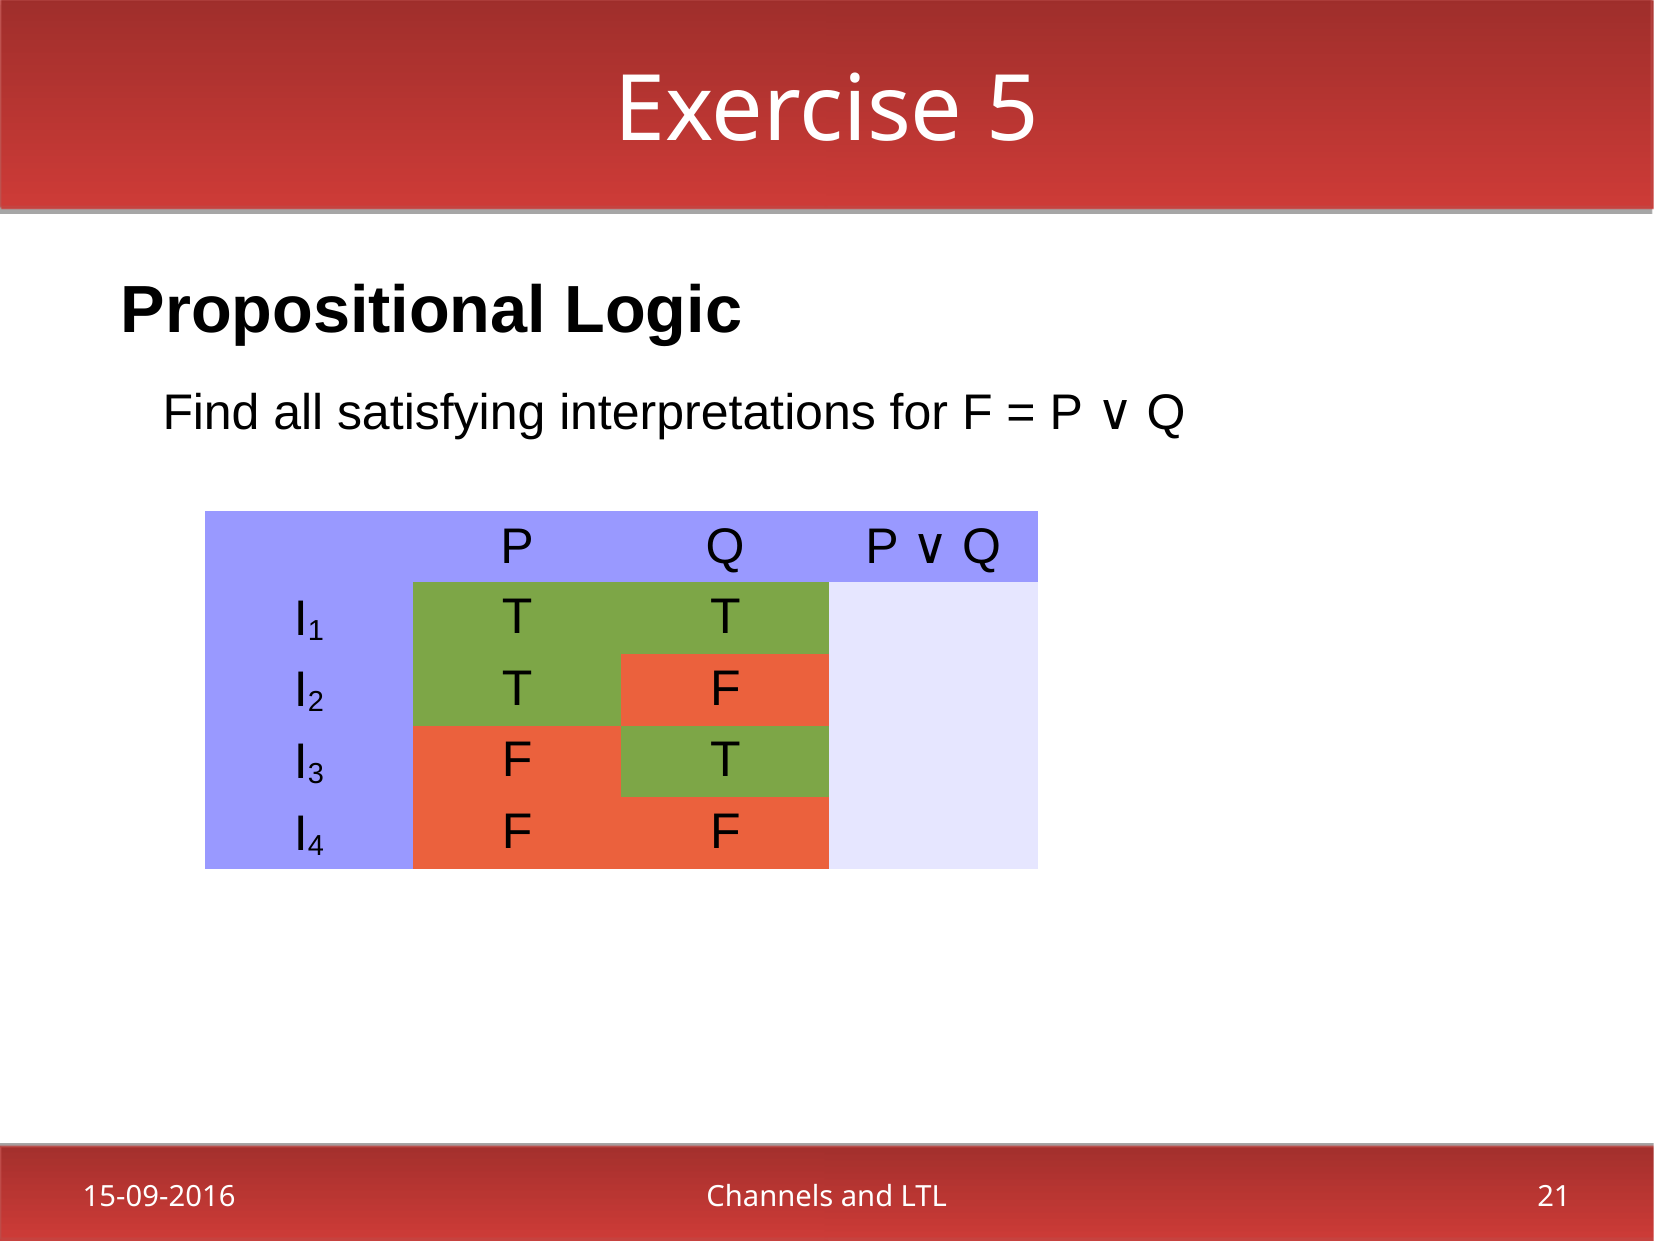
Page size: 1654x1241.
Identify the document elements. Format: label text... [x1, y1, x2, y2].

table_cell F [621, 797, 829, 869]
table_cell T [621, 582, 829, 654]
table_cell [829, 582, 1038, 654]
table_cell [829, 726, 1038, 797]
table_header P [413, 511, 621, 582]
text_box Propositional Logic [105, 264, 759, 354]
table_cell I1 [205, 582, 413, 654]
table_cell [829, 797, 1038, 869]
table_cell T [621, 726, 829, 797]
table_header [205, 511, 413, 582]
table_cell F [621, 654, 829, 726]
table_cell I3 [205, 726, 413, 797]
picture [0, 0, 1654, 214]
picture [0, 1143, 1654, 1241]
table_cell T [413, 654, 621, 726]
table_cell F [413, 726, 621, 797]
title Exercise 5 [59, 31, 1595, 178]
table_header Q [621, 511, 829, 582]
table_cell T [413, 582, 621, 654]
table_cell I4 [205, 797, 413, 869]
table_cell I2 [205, 654, 413, 726]
text_box Find all satisfying interpretations for F = P ∨ Q [147, 377, 1202, 448]
table_cell F [413, 797, 621, 869]
table_header P ∨ Q [829, 511, 1038, 582]
table_cell [829, 654, 1038, 726]
